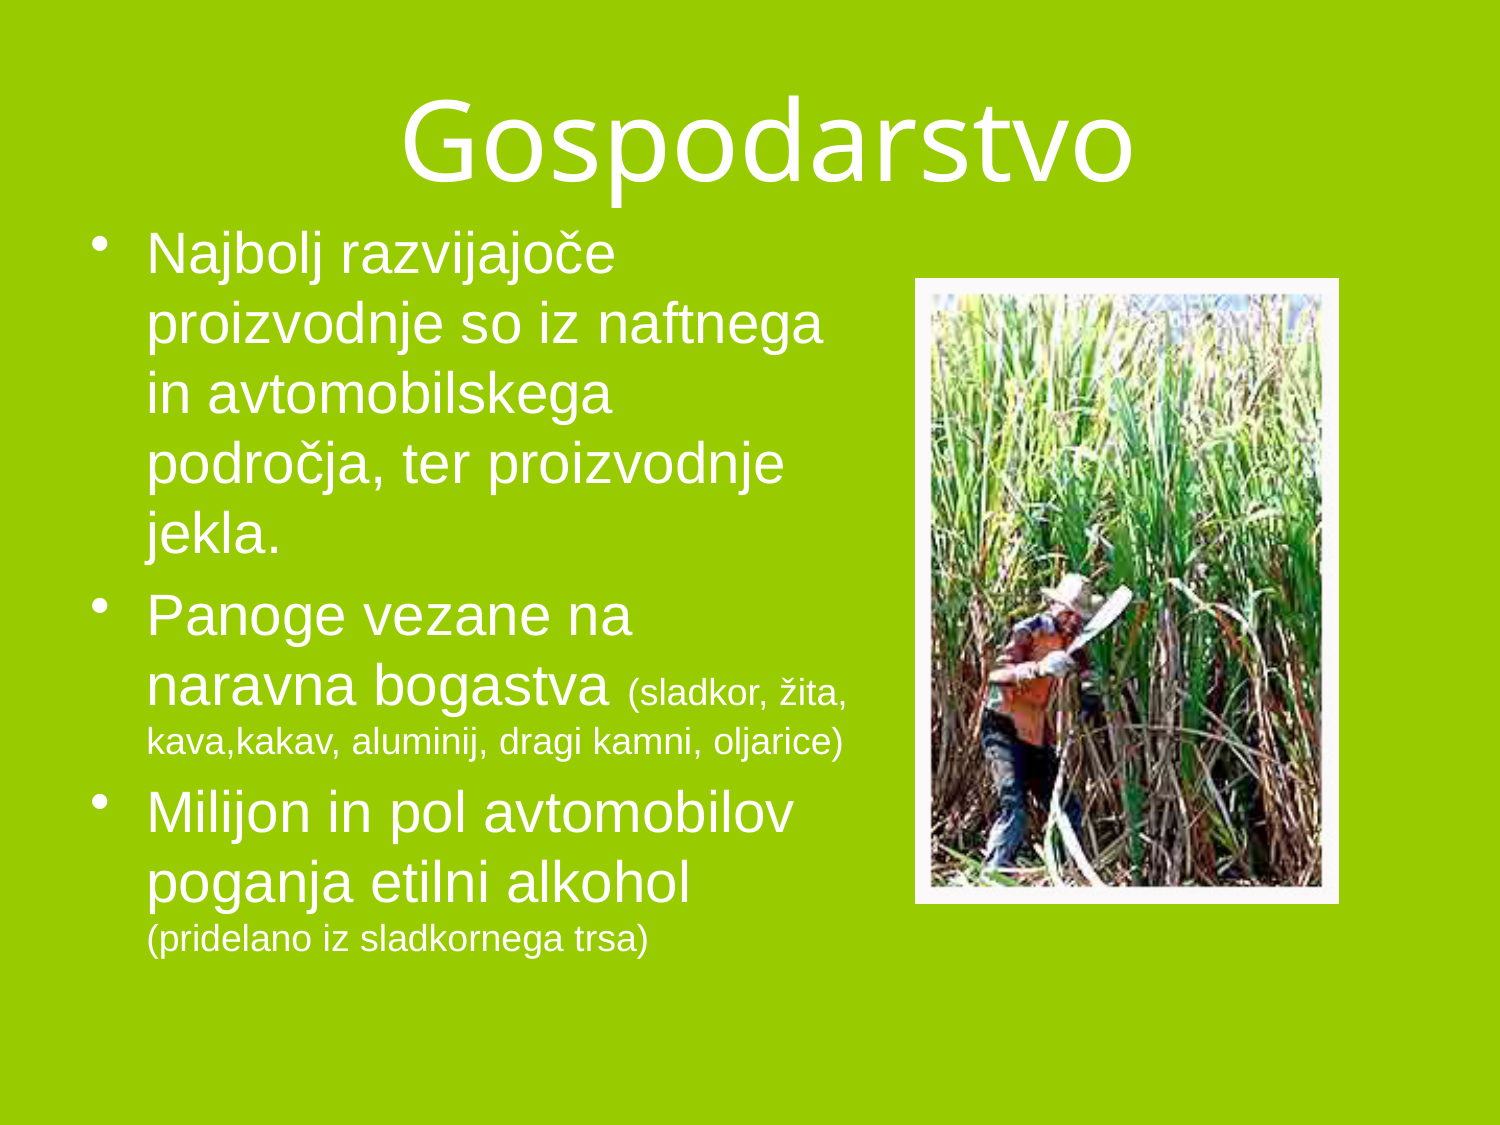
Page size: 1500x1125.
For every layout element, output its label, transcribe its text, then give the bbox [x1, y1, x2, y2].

list Najbolj razvijajoče proizvodnje so iz naftnega in avtomobilskega področja, ter proizvodnje jekla. Panoge vezane na naravna bogastva (sladkor, žita, kava,kakav, aluminij, dragi kamni, oljarice) Milijon in pol avtomobilov poganja etilni alkohol (pridelano iz sladkornega trsa) [75, 208, 869, 1005]
title Gospodarstvo [194, 42, 1343, 231]
picture [915, 278, 1339, 904]
